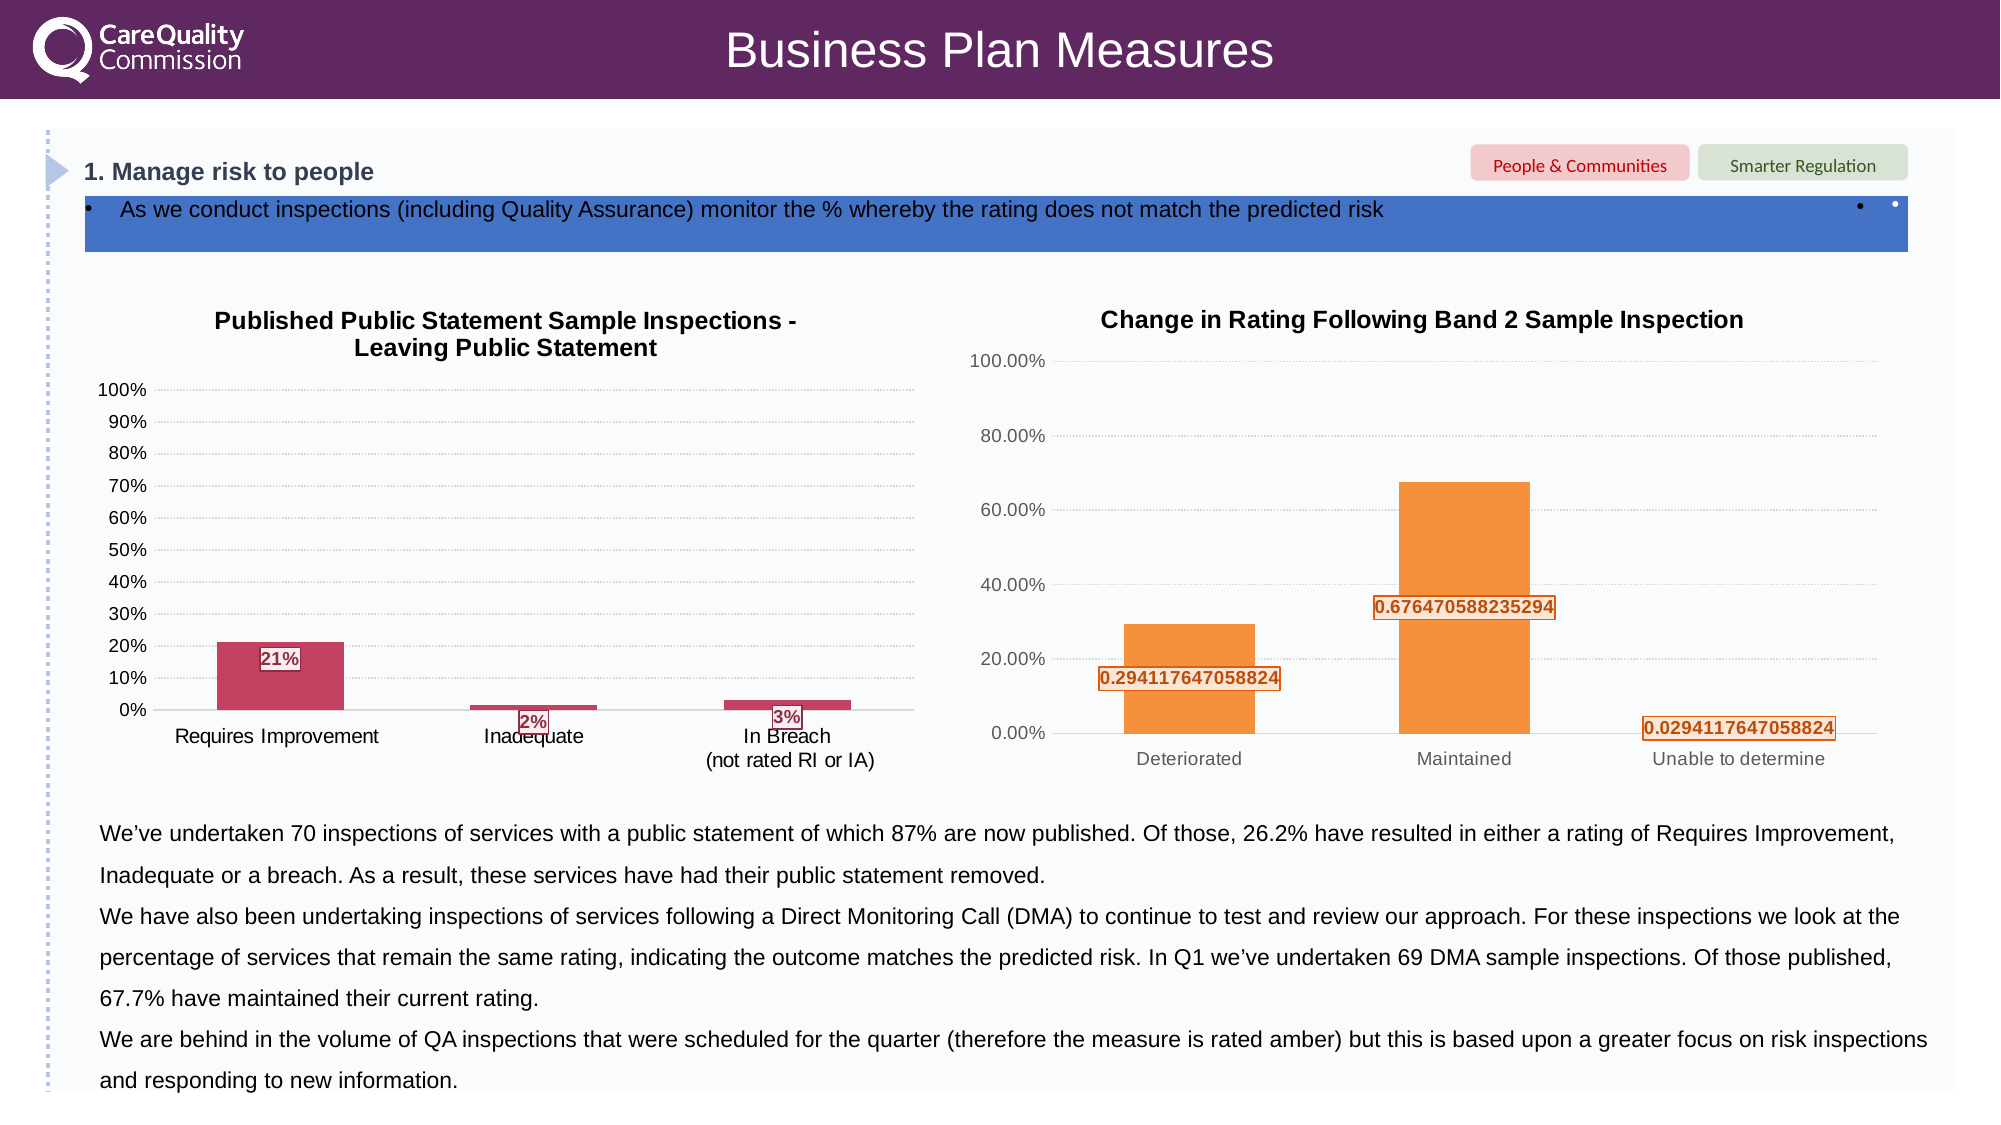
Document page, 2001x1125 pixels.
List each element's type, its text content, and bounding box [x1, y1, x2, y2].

chart [80, 282, 931, 782]
chart [950, 280, 1896, 781]
table_header As we conduct inspections (including Quality Assurance) monitor the % whereby the rating does not match the predicted risk [85, 196, 1848, 252]
text_box 1. Manage risk to people [69, 147, 670, 194]
text_box Business Plan Measures [641, 9, 1358, 86]
text_box [45, 128, 1955, 1091]
text_box People & Communities [1470, 144, 1690, 181]
picture [32, 16, 245, 84]
text_box Smarter Regulation [1698, 144, 1909, 181]
text_box We’ve undertaken 70 inspections of services with a public statement of which 87% are now published. Of those, 26.2% have resulted in either a rating of Requires Improvement, Inadequate or a breach. As a result, these services have had their public statement removed. We have also been undertaking inspections of services following a Direct Monitoring Call (DMA) to continue to test and review our approach. For these inspections we look at the percentage of services that remain the same rating, indicating the outcome matches the predicted risk. In Q1 we’ve undertaken 69 DMA sample inspections. Of those published, 67.7% have maintained their current rating. We are behind in the volume of QA inspections that were scheduled for the quarter (therefore the measure is rated amber) but this is based upon a greater focus on risk inspections and responding to new information. [84, 797, 1945, 1100]
text_box [0, 0, 2000, 99]
table_header  [1848, 196, 1908, 252]
